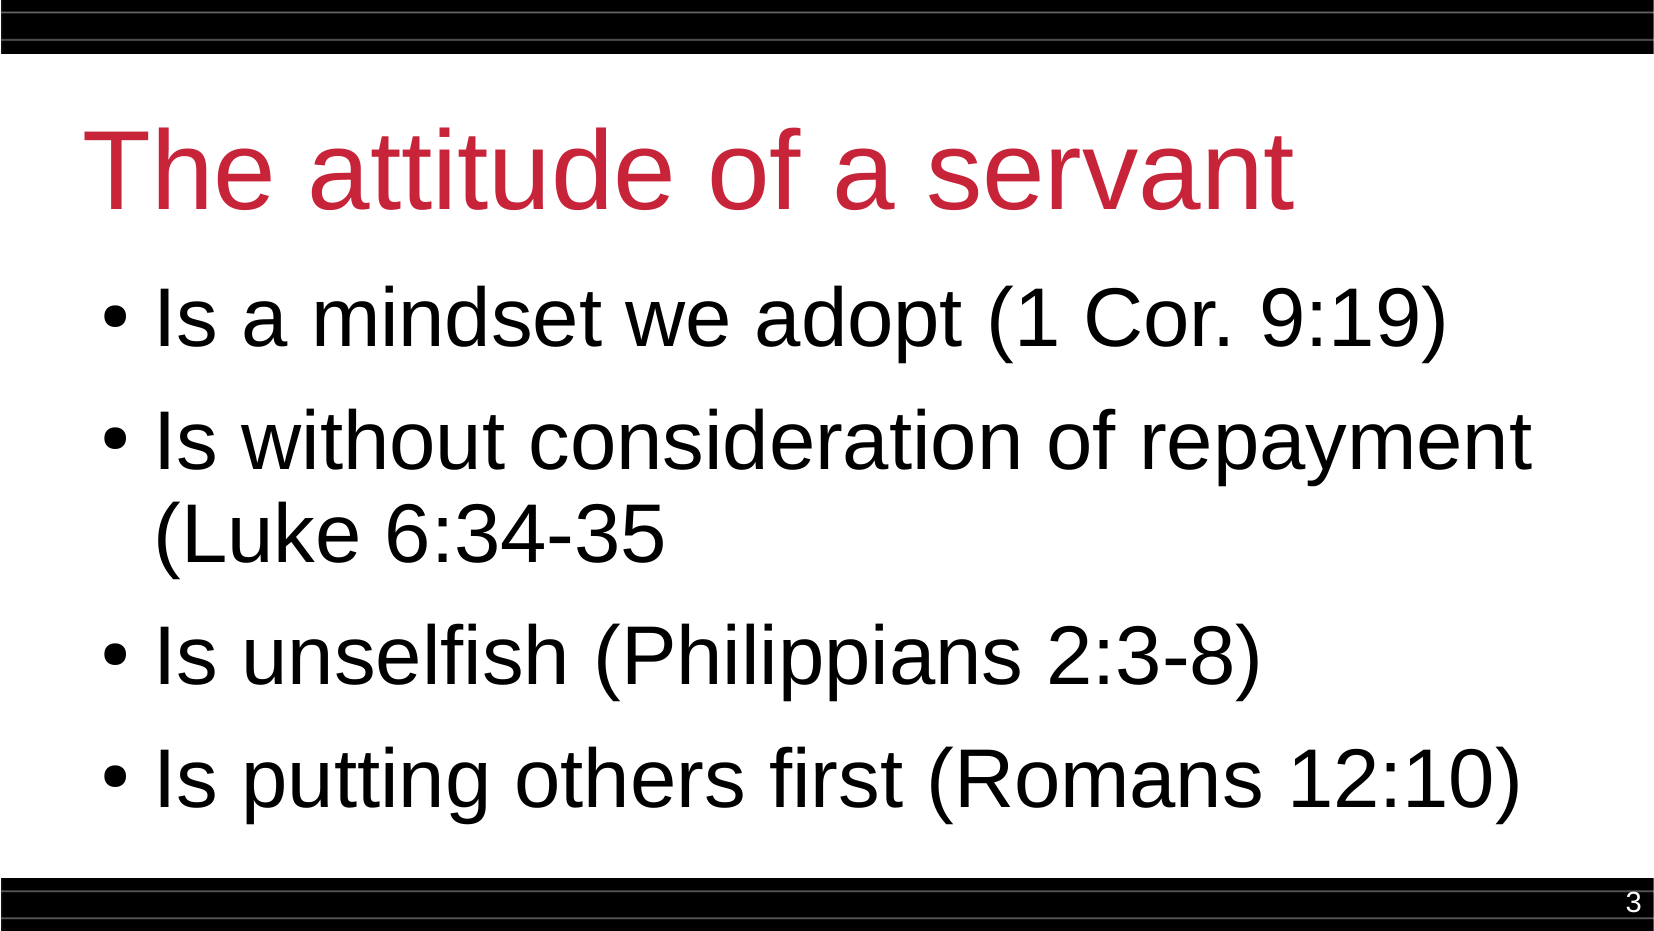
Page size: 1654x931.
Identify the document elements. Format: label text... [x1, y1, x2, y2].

picture [1, 878, 1654, 931]
list Is a mindset we adopt (1 Cor. 9:19) Is without consideration of repayment (Luke 6:34-35 Is unselfish (Philippians 2:3-8) Is putting others first (Romans 12:10) [82, 271, 1571, 851]
title The attitude of a servant [82, 92, 1571, 249]
picture [1, 0, 1654, 54]
